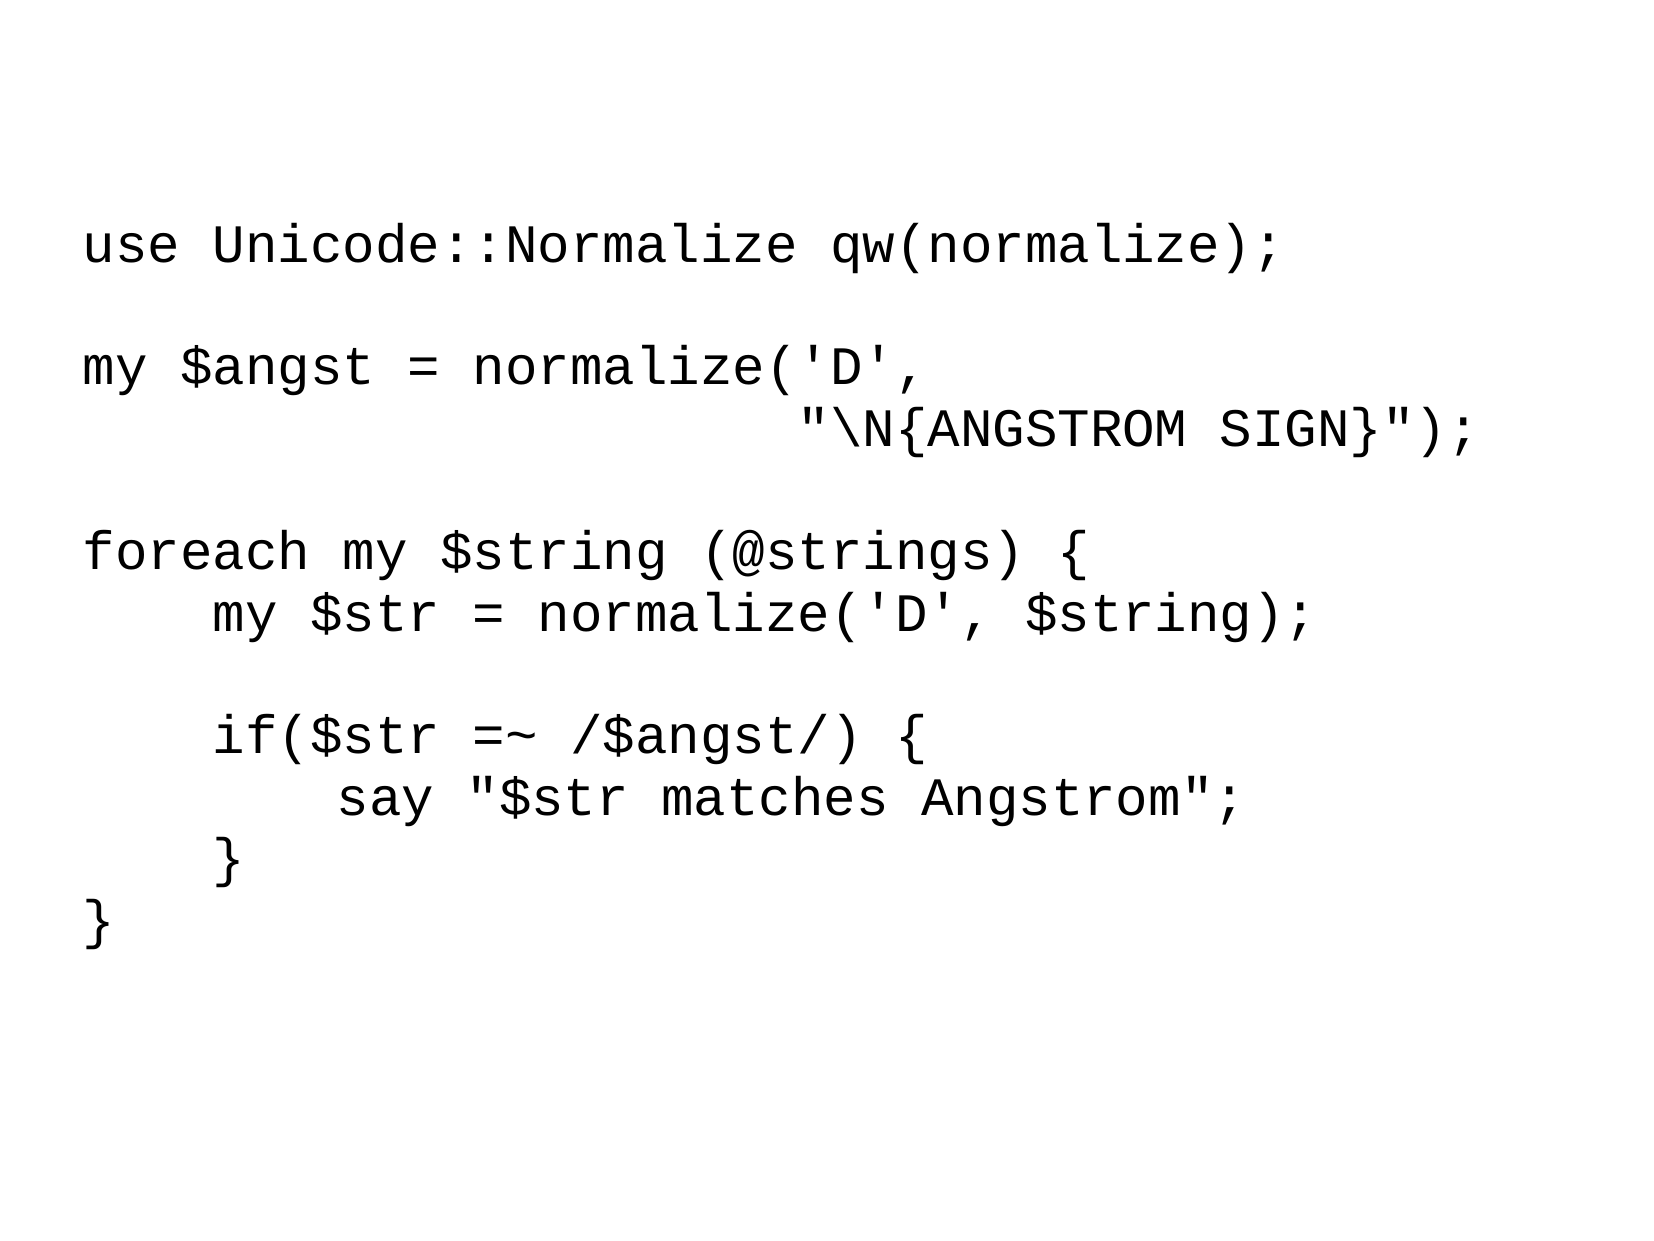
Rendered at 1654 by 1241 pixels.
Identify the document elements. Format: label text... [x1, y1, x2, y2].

title use Unicode::Normalize qw(normalize); my $angst = normalize('D', "\N{ANGSTROM SIGN}"); foreach my $string (@strings) { my $str = normalize('D', $string); if($str =~ /$angst/) { say "$str matches Angstrom"; } } [82, 56, 1571, 1115]
